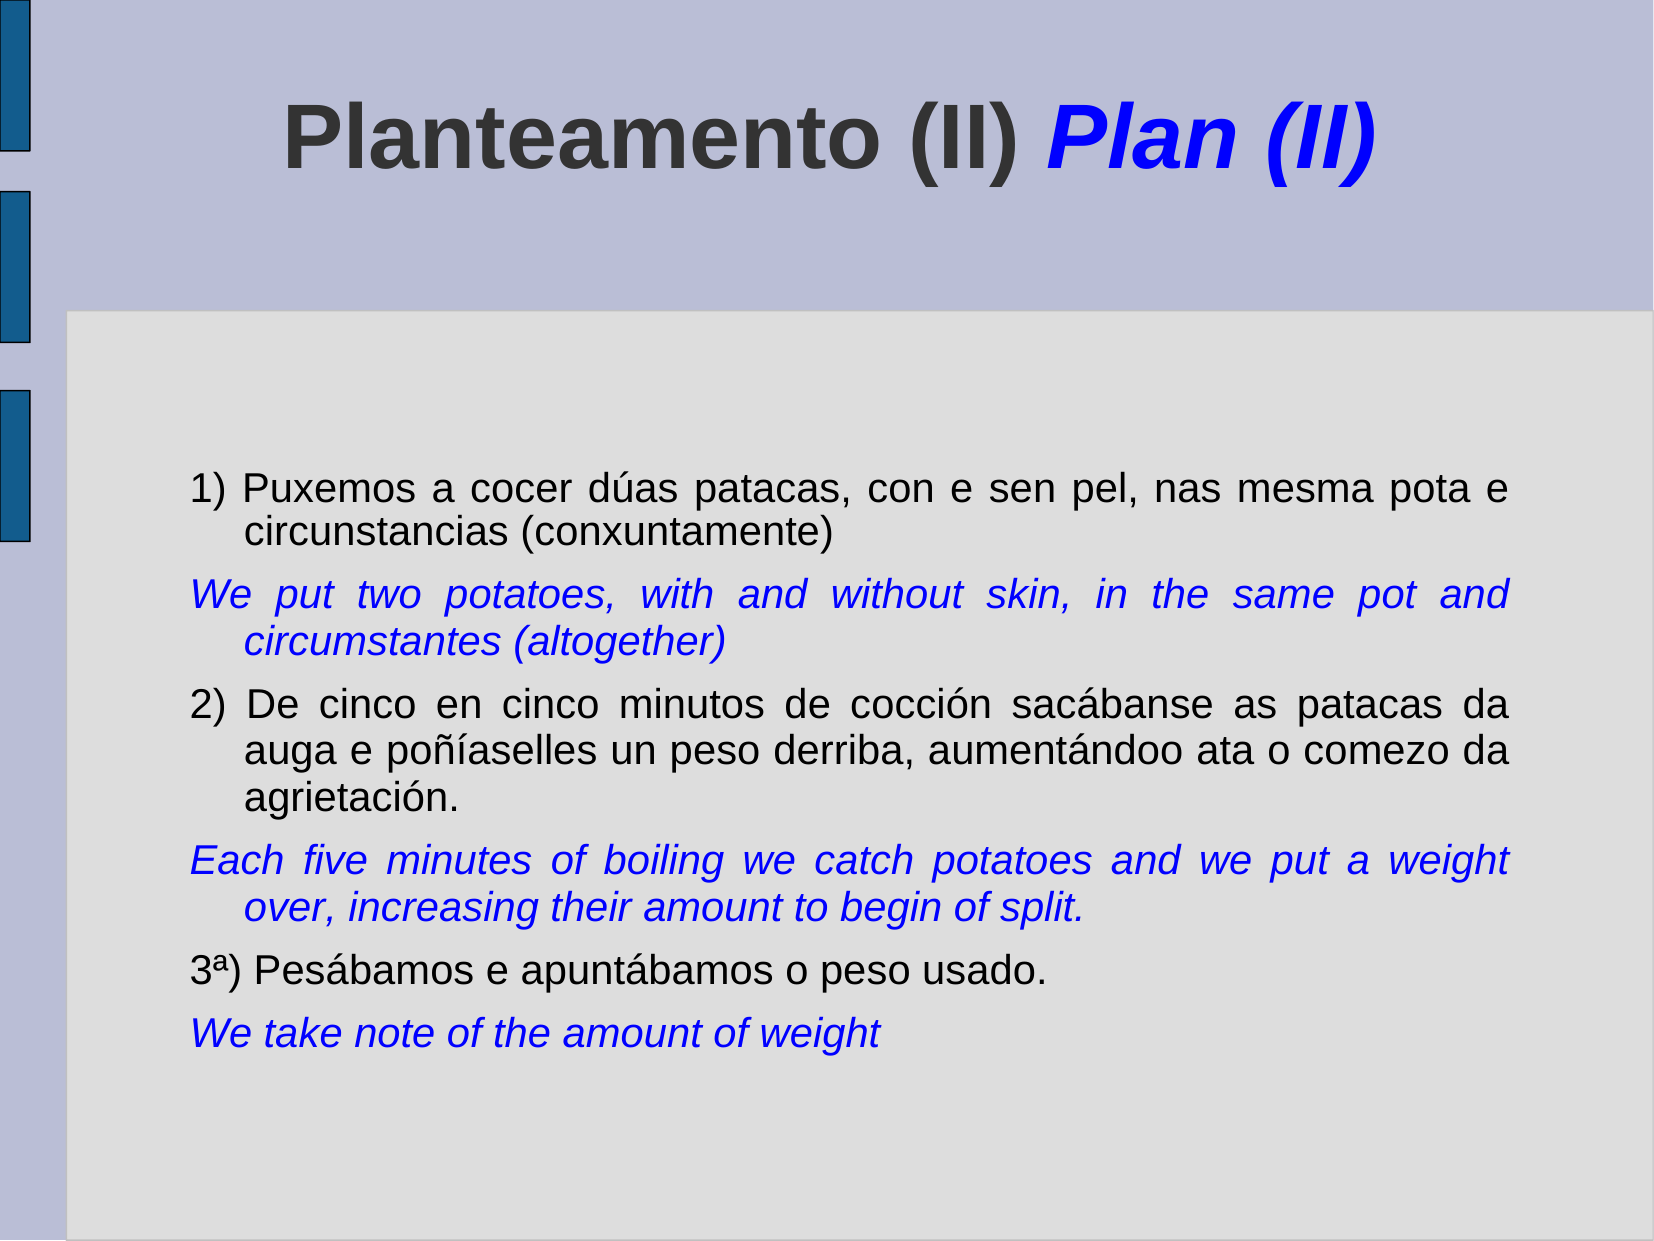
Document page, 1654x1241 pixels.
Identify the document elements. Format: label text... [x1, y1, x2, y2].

text_box Planteamento (II) Plan (II) [267, 94, 1459, 193]
text_box 1) Puxemos a cocer dúas patacas, con e sen pel, nas mesma pota e circunstancias (conxuntamente) We put two potatoes, with and without skin, in the same pot and circumstantes (altogether) 2) De cinco en cinco minutos de cocción sacábanse as patacas da auga e poñíaselles un peso derriba, aumentándoo ata o comezo da agrietación. Each five minutes of boiling we catch potatoes and we put a weight over, increasing their amount to begin of split. 3ª) Pesábamos e apuntábamos o peso usado. We take note of the amount of weight [174, 460, 1525, 1064]
